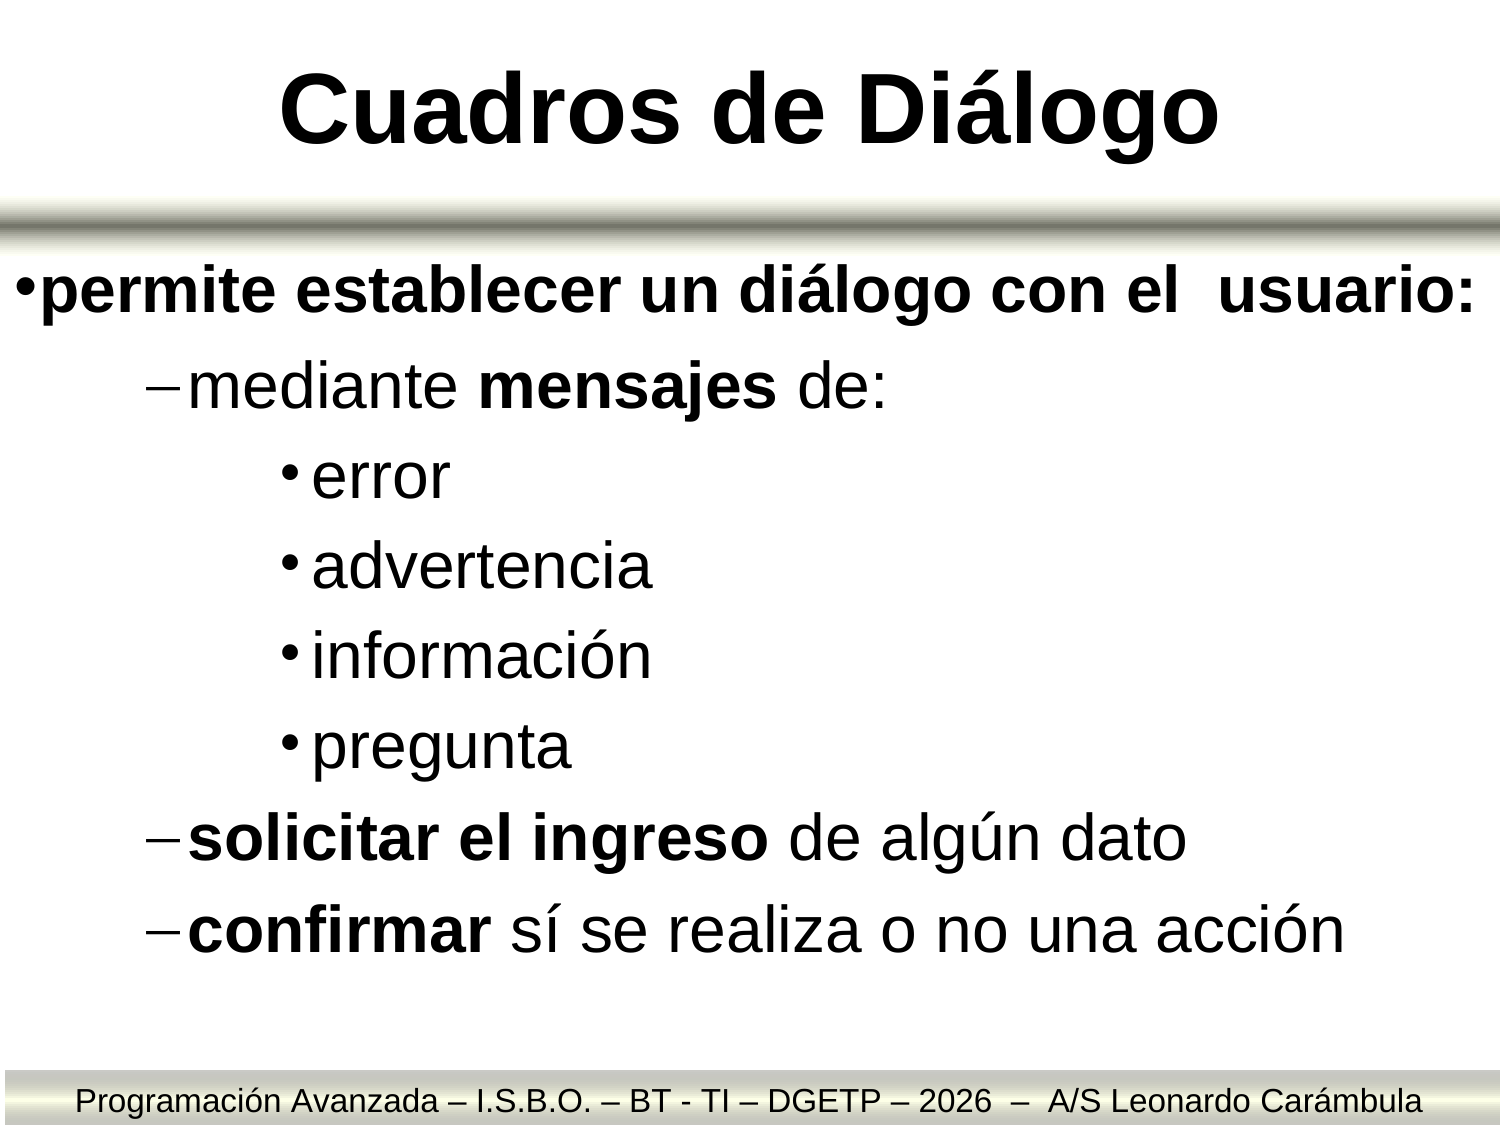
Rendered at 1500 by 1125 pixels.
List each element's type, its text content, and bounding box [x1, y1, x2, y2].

list permite establecer un diálogo con el usuario: mediante mensajes de: error advertencia información pregunta solicitar el ingreso de algún dato confirmar sí se realiza o no una acción [0, 253, 1500, 1023]
title Cuadros de Diálogo [0, 9, 1500, 198]
